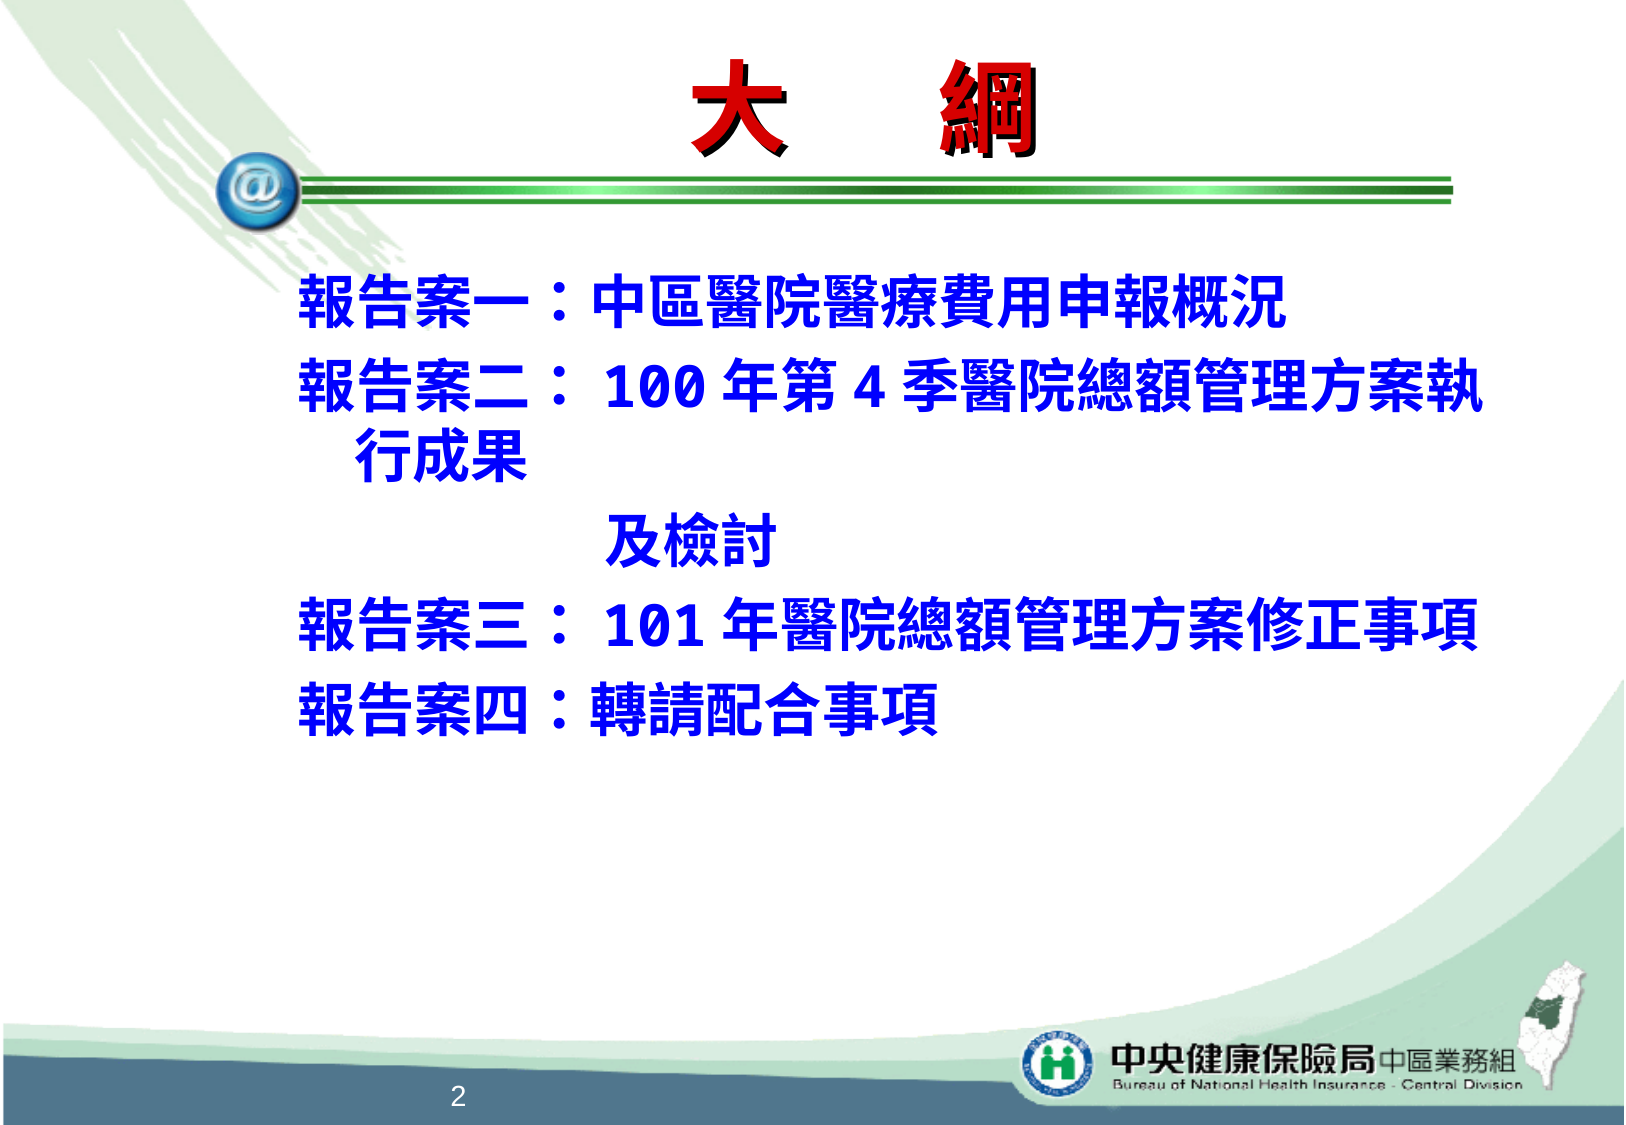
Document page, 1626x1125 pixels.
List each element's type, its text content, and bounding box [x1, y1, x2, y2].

list 報告案一：中區醫院醫療費用申報概況 報告案二：100年第4季醫院總額管理方案執行成果 及檢討 報告案三：101年醫院總額管理方案修正事項 報告案四：轉請配合事項 [226, 257, 1551, 997]
title 大 綱 [162, 10, 1562, 198]
text_box [435, 1065, 815, 1125]
